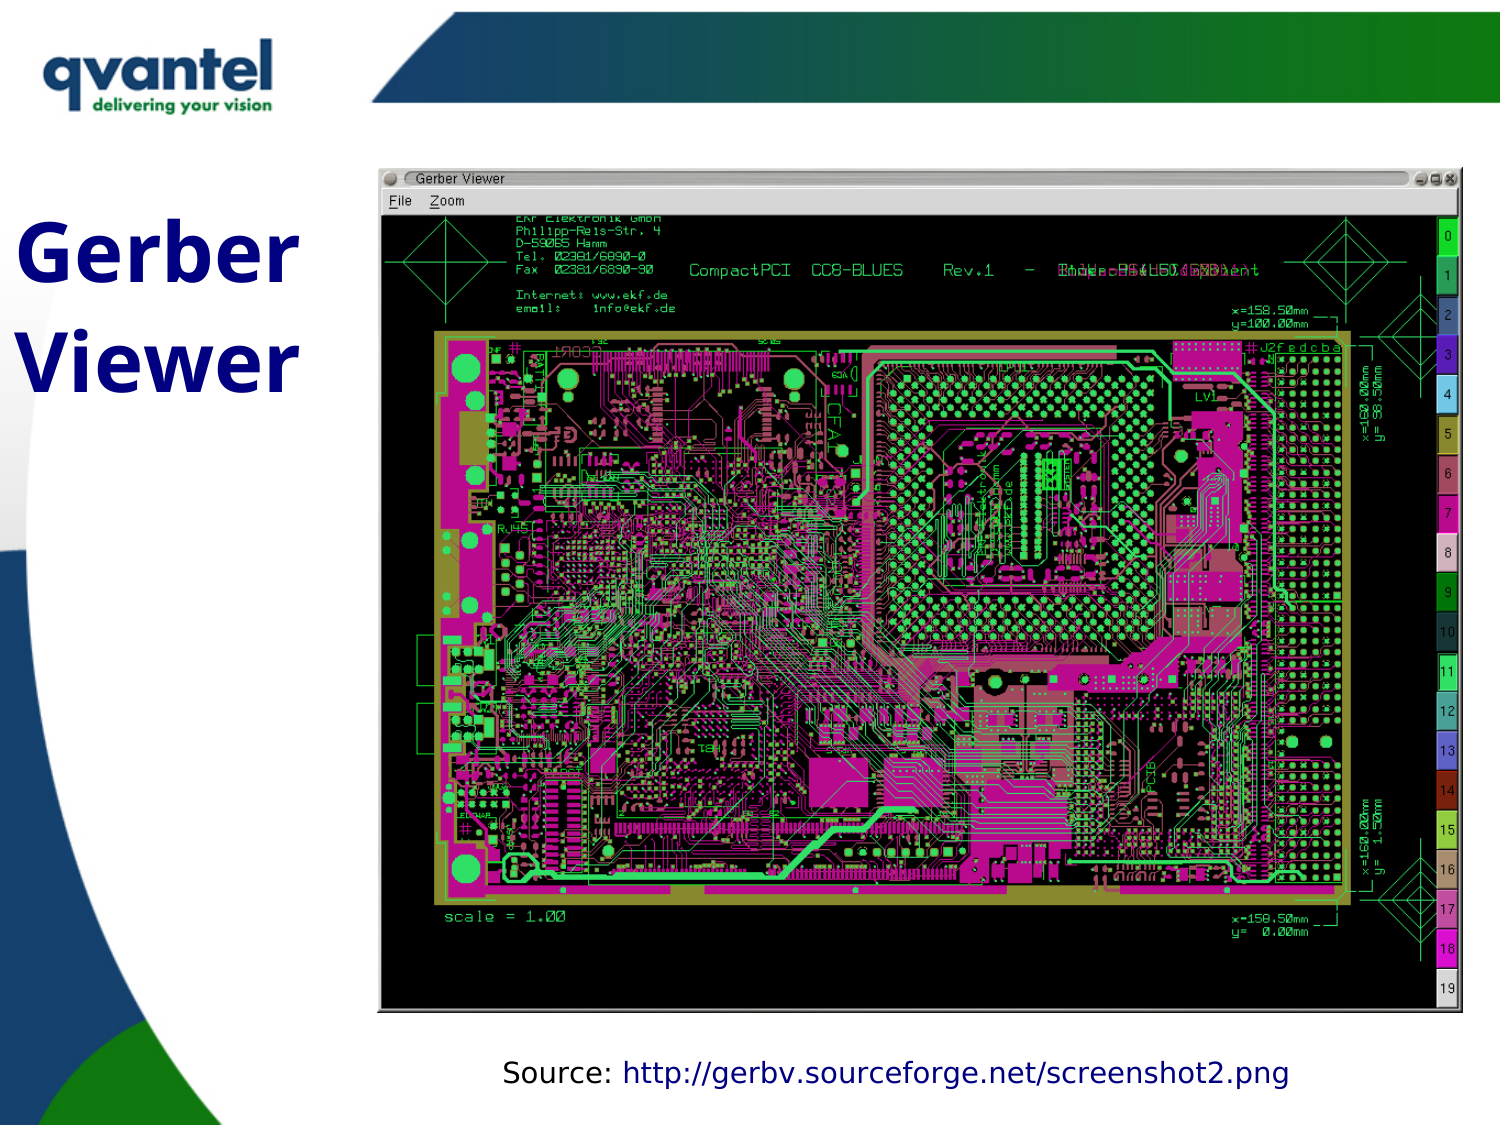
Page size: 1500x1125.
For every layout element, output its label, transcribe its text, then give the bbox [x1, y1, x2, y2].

text_box Source: http://gerbv.sourceforge.net/screenshot2.png [487, 1050, 1412, 1100]
picture [0, 0, 1500, 1125]
text_box Gerber Viewer [0, 187, 376, 394]
